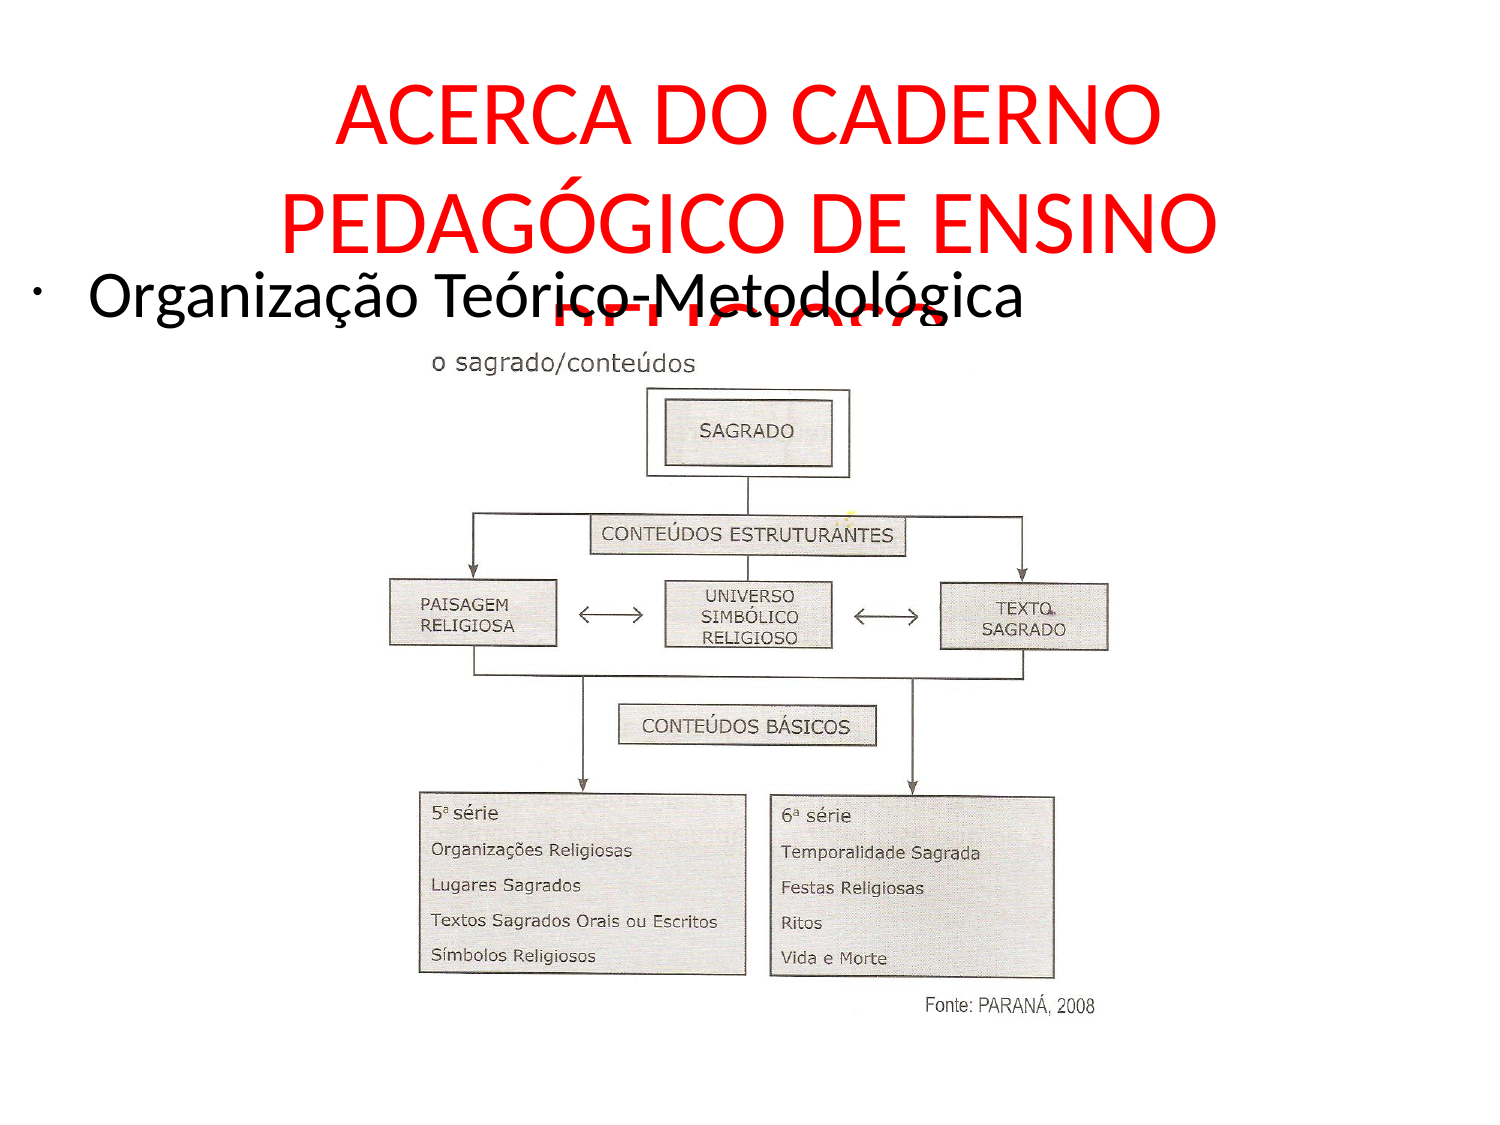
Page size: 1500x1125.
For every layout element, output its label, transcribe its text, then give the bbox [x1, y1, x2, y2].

list Organização Teórico-Metodológica [17, 243, 1459, 1083]
title ACERCA DO CADERNO PEDAGÓGICO DE ENSINO RELIGIOSO [75, 45, 1425, 233]
picture [378, 326, 1122, 1017]
